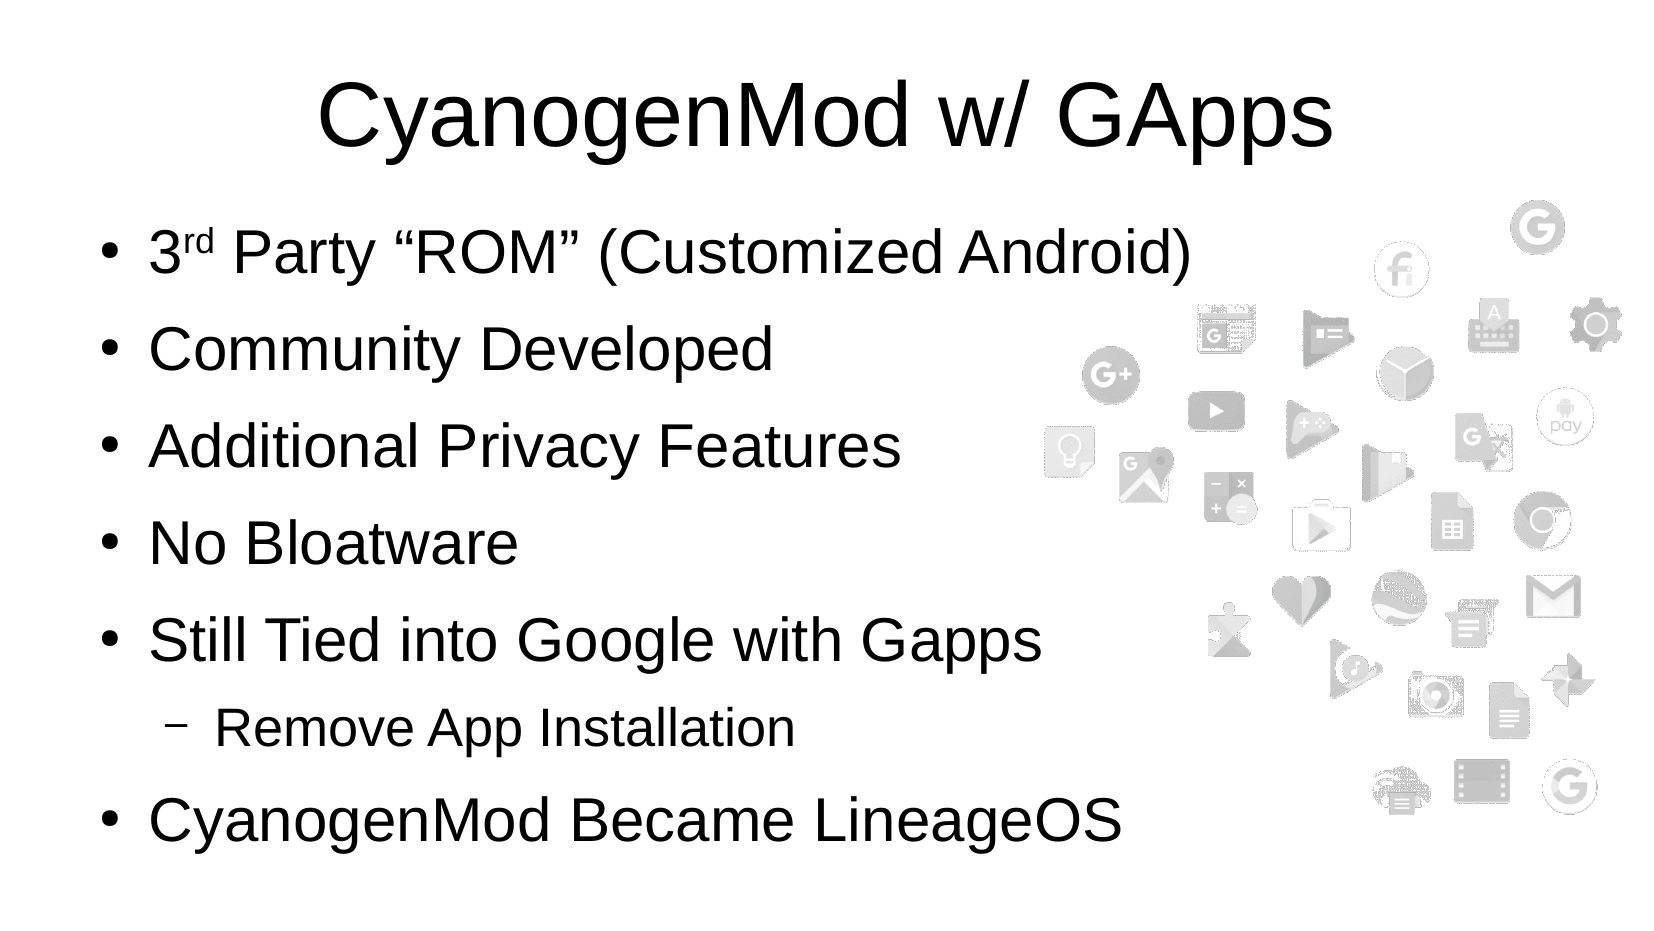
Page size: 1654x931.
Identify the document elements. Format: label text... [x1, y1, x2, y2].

picture [1503, 189, 1571, 258]
list 3rd Party “ROM” (Customized Android) Community Developed Additional Privacy Features No Bloatware Still Tied into Google with Gapps Remove App Installation CyanogenMod Became LineageOS [82, 217, 1571, 856]
title CyanogenMod w/ GApps [82, 37, 1571, 193]
picture [1185, 560, 1603, 826]
picture [1035, 235, 1626, 556]
